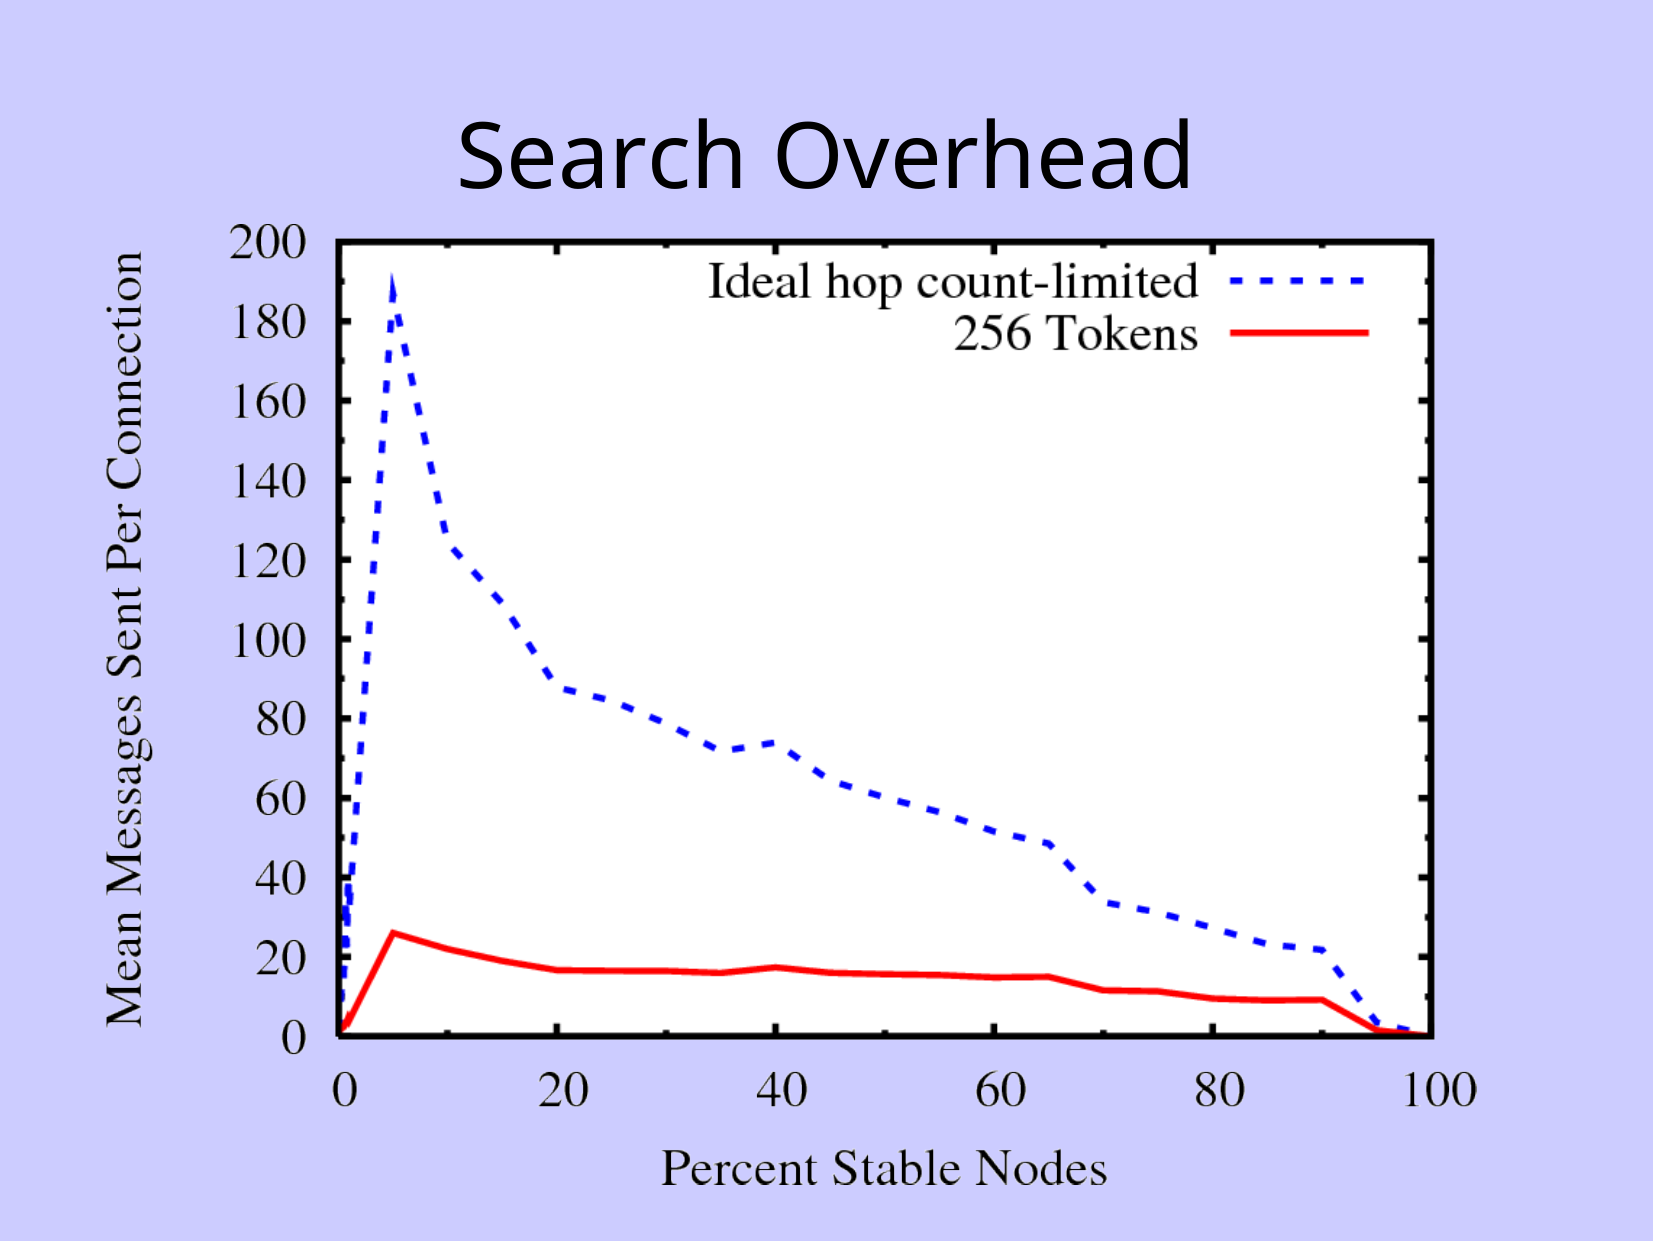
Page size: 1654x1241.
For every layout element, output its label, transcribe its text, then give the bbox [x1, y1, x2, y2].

picture [105, 224, 1477, 1186]
title Search Overhead [82, 56, 1571, 250]
